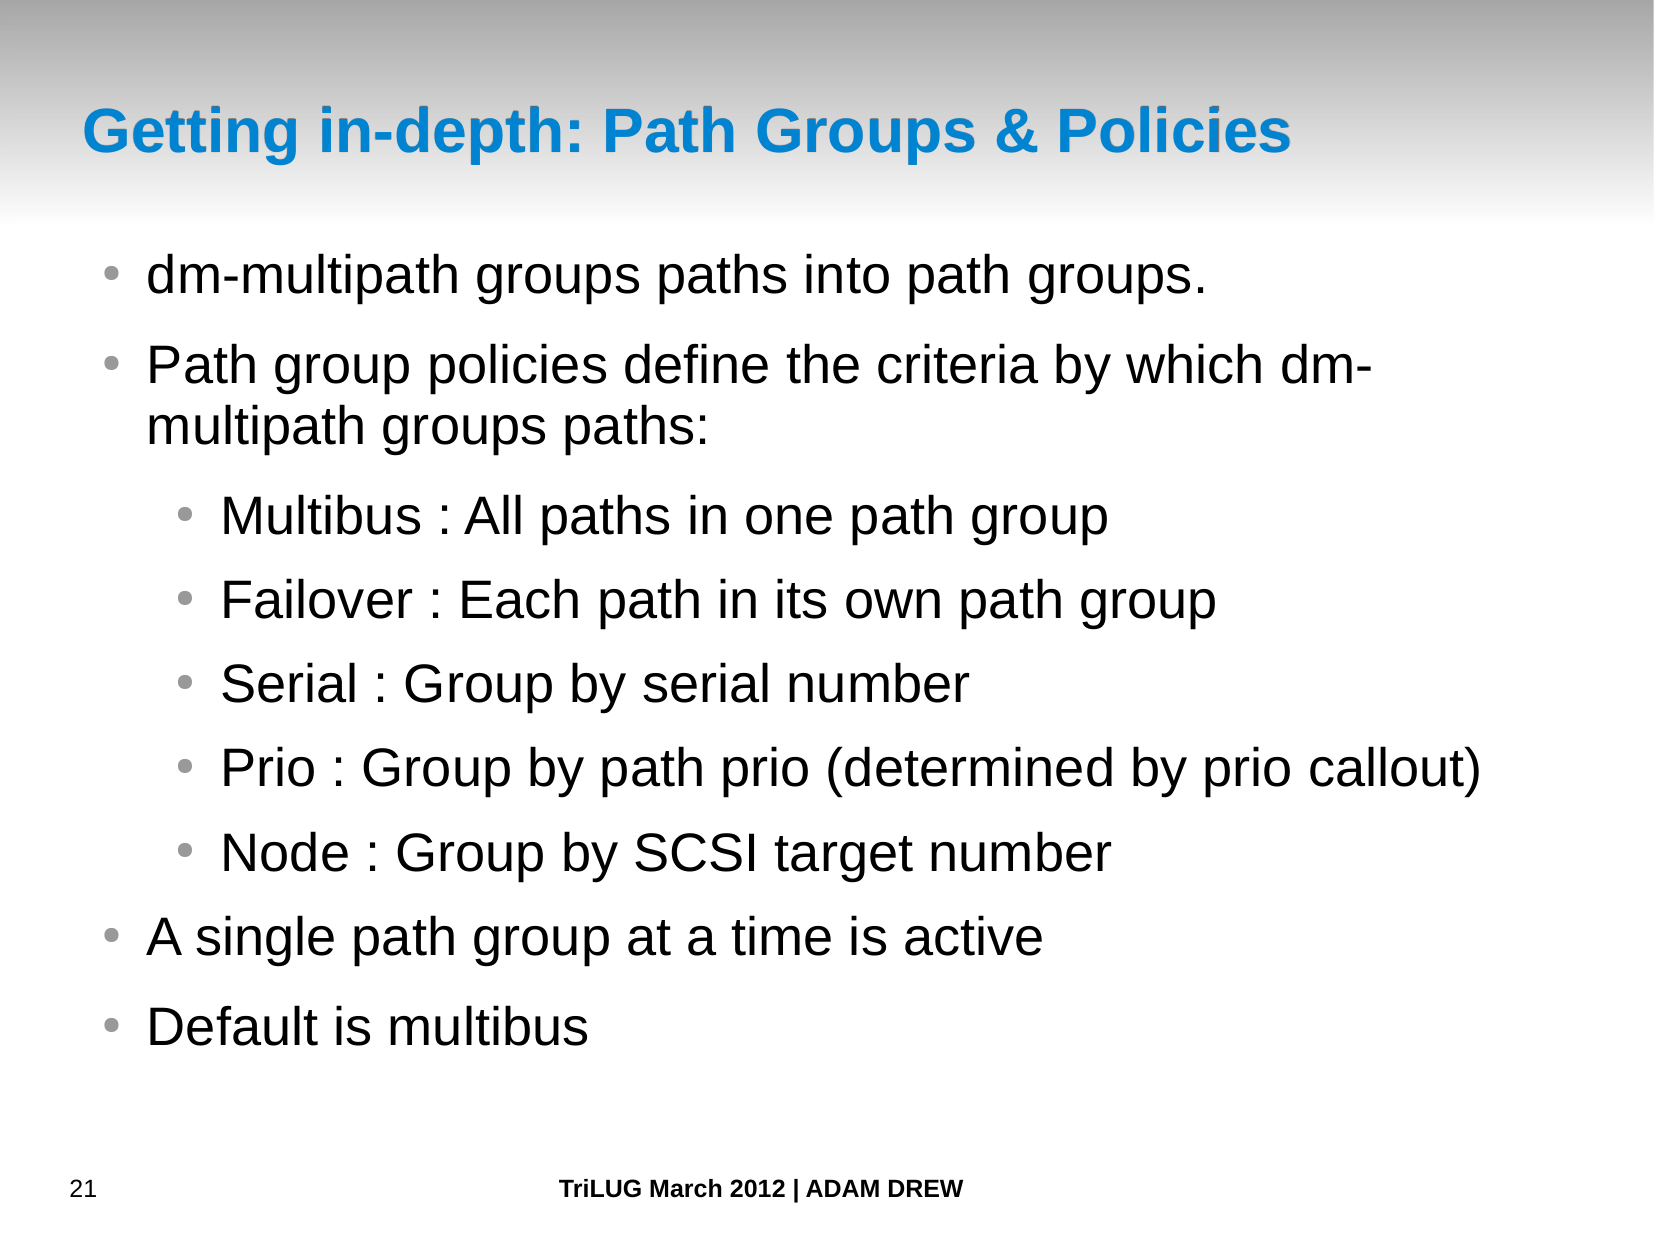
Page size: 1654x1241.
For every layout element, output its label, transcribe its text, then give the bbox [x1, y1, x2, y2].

picture [0, 0, 1654, 225]
title Getting in-depth: Path Groups & Policies [82, 37, 1571, 226]
list dm-multipath groups paths into path groups. Path group policies define the criteria by which dm-multipath groups paths: Multibus : All paths in one path group Failover : Each path in its own path group Serial : Group by serial number Prio : Group by path prio (determined by prio callout) Node : Group by SCSI target number A single path group at a time is active Default is multibus [86, 244, 1576, 1057]
